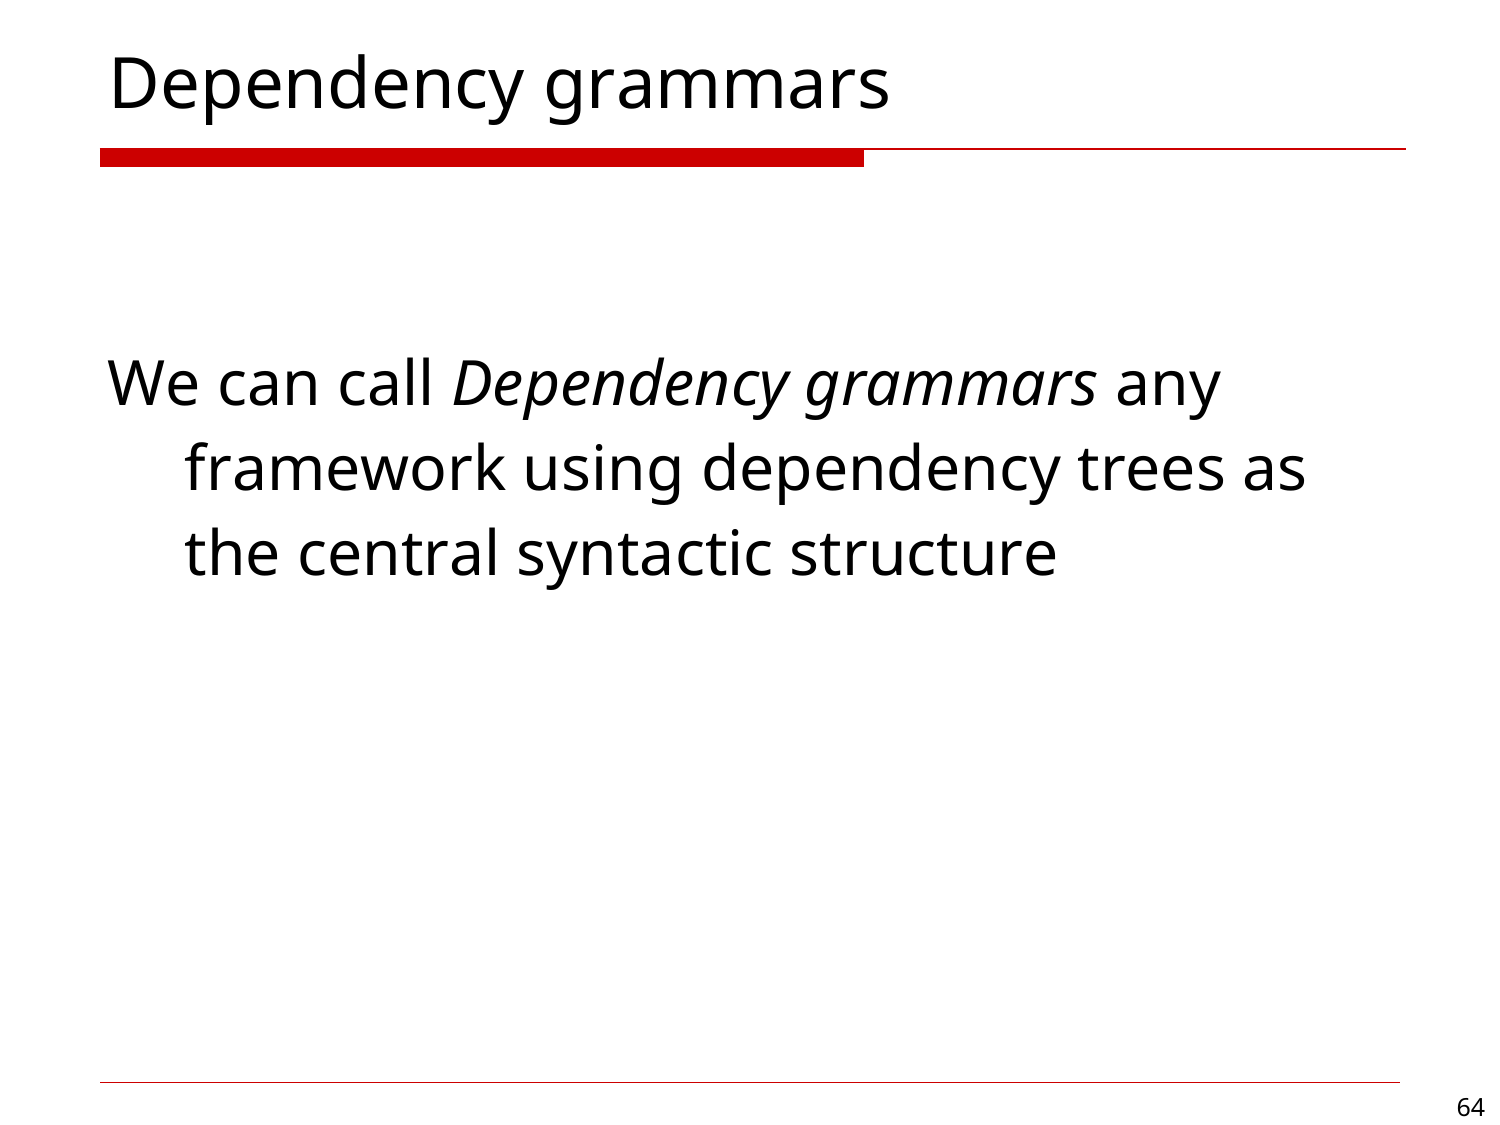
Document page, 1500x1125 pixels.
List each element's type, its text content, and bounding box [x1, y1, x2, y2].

list We can call Dependency grammars any framework using dependency trees as the central syntactic structure [92, 331, 1406, 988]
title Dependency grammars [94, 36, 1407, 138]
